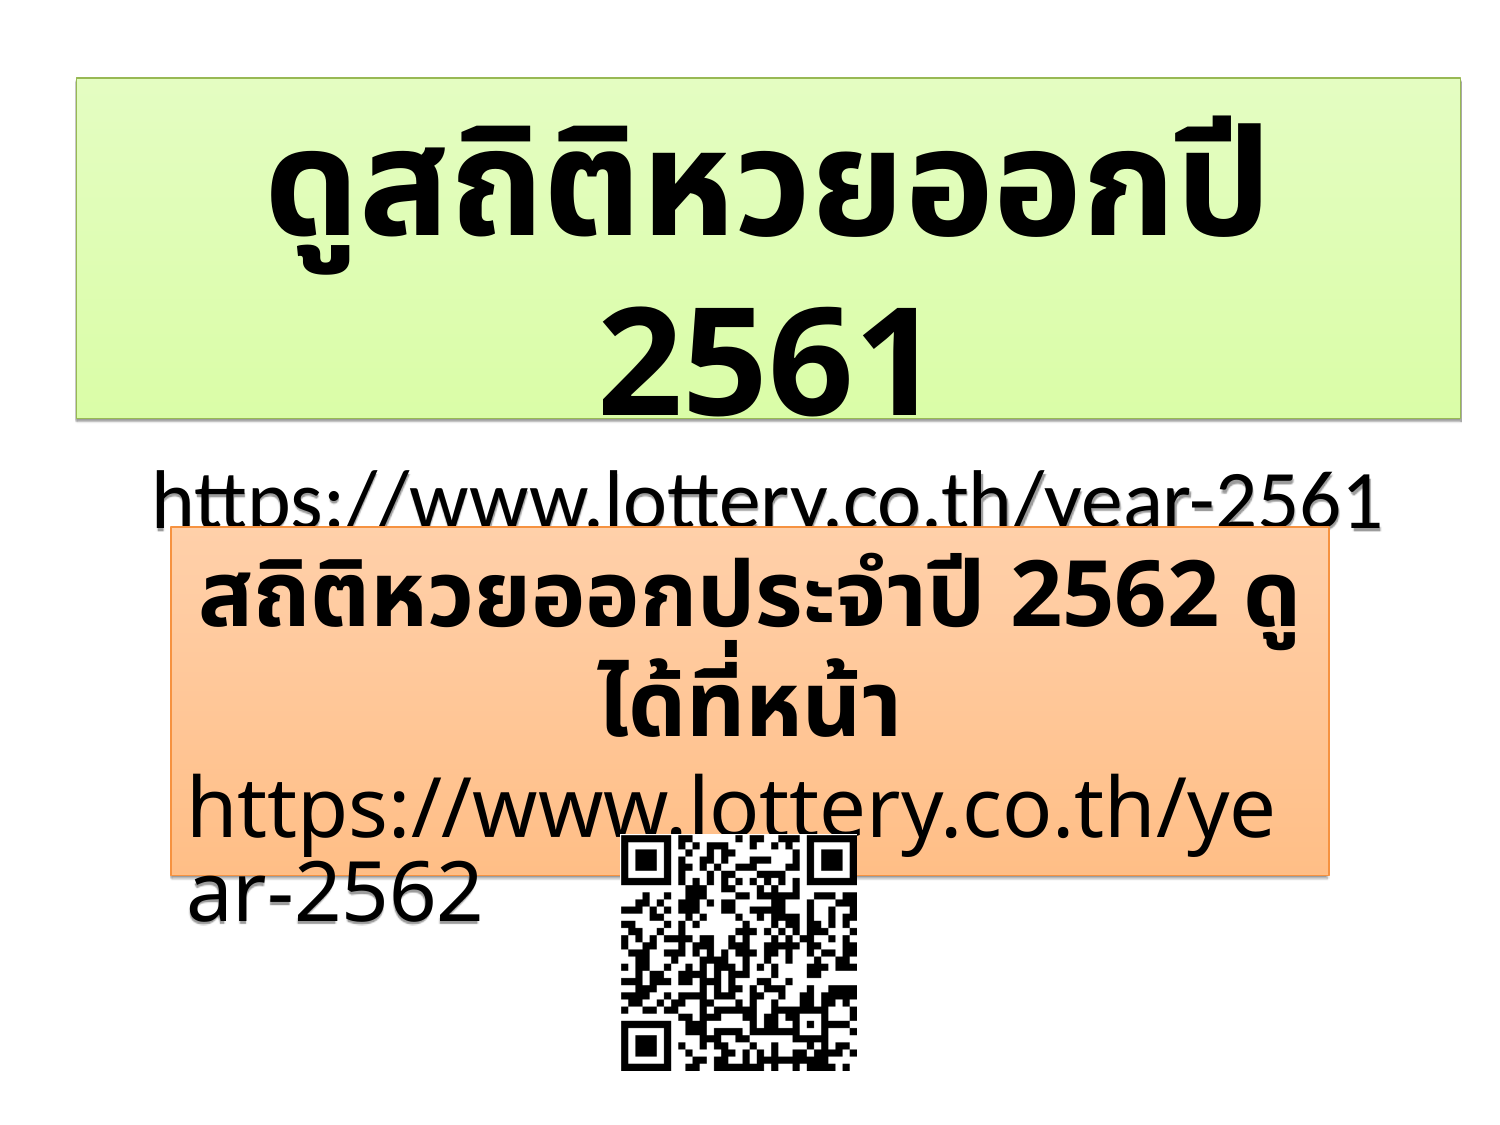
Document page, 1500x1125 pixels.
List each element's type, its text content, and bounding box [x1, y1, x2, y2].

title ดูสถิติหวยออกปี 2561 https://www.lottery.co.th/year-2561 [76, 78, 1461, 419]
picture [620, 834, 857, 1071]
text_box สถิติหวยออกประจำปี 2562 ดูได้ที่หน้า https://www.lottery.co.th/year-2562 [171, 527, 1329, 755]
